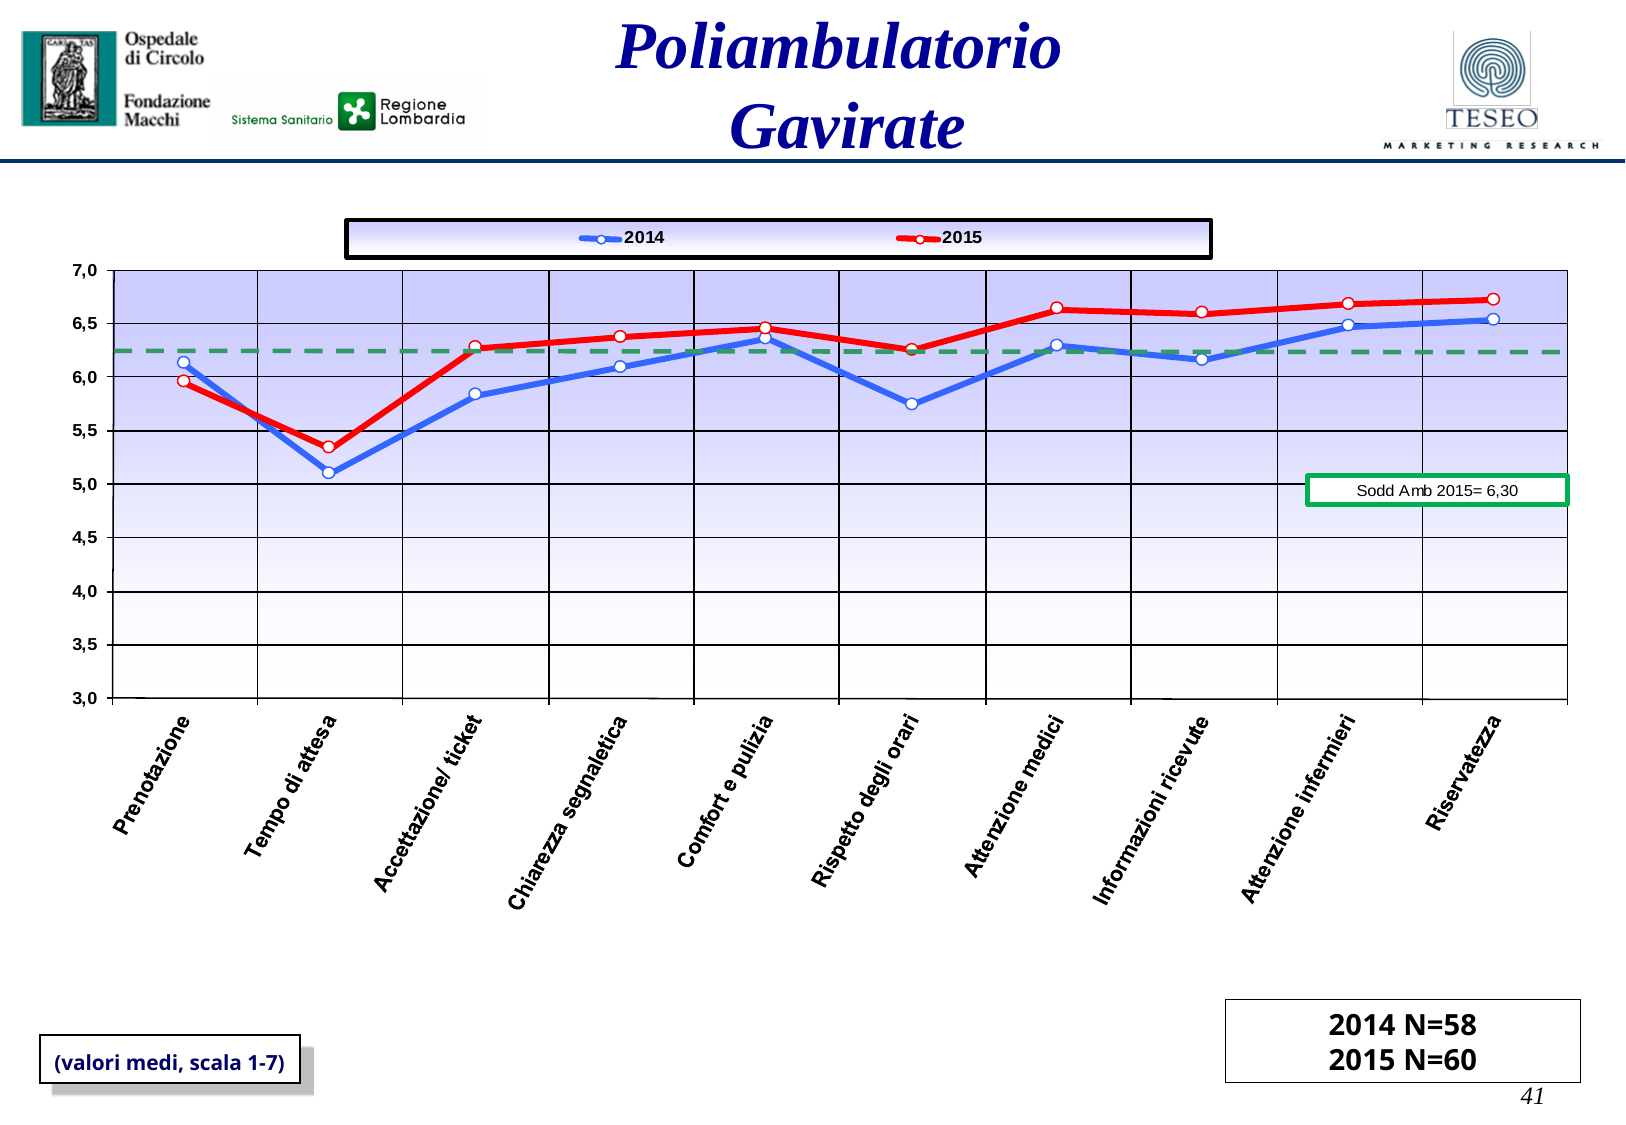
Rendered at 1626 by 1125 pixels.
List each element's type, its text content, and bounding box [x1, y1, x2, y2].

text_box Poliambulatorio Gavirate [304, 18, 1392, 144]
picture [0, 208, 1581, 1085]
picture [1381, 31, 1604, 149]
picture [21, 31, 483, 149]
